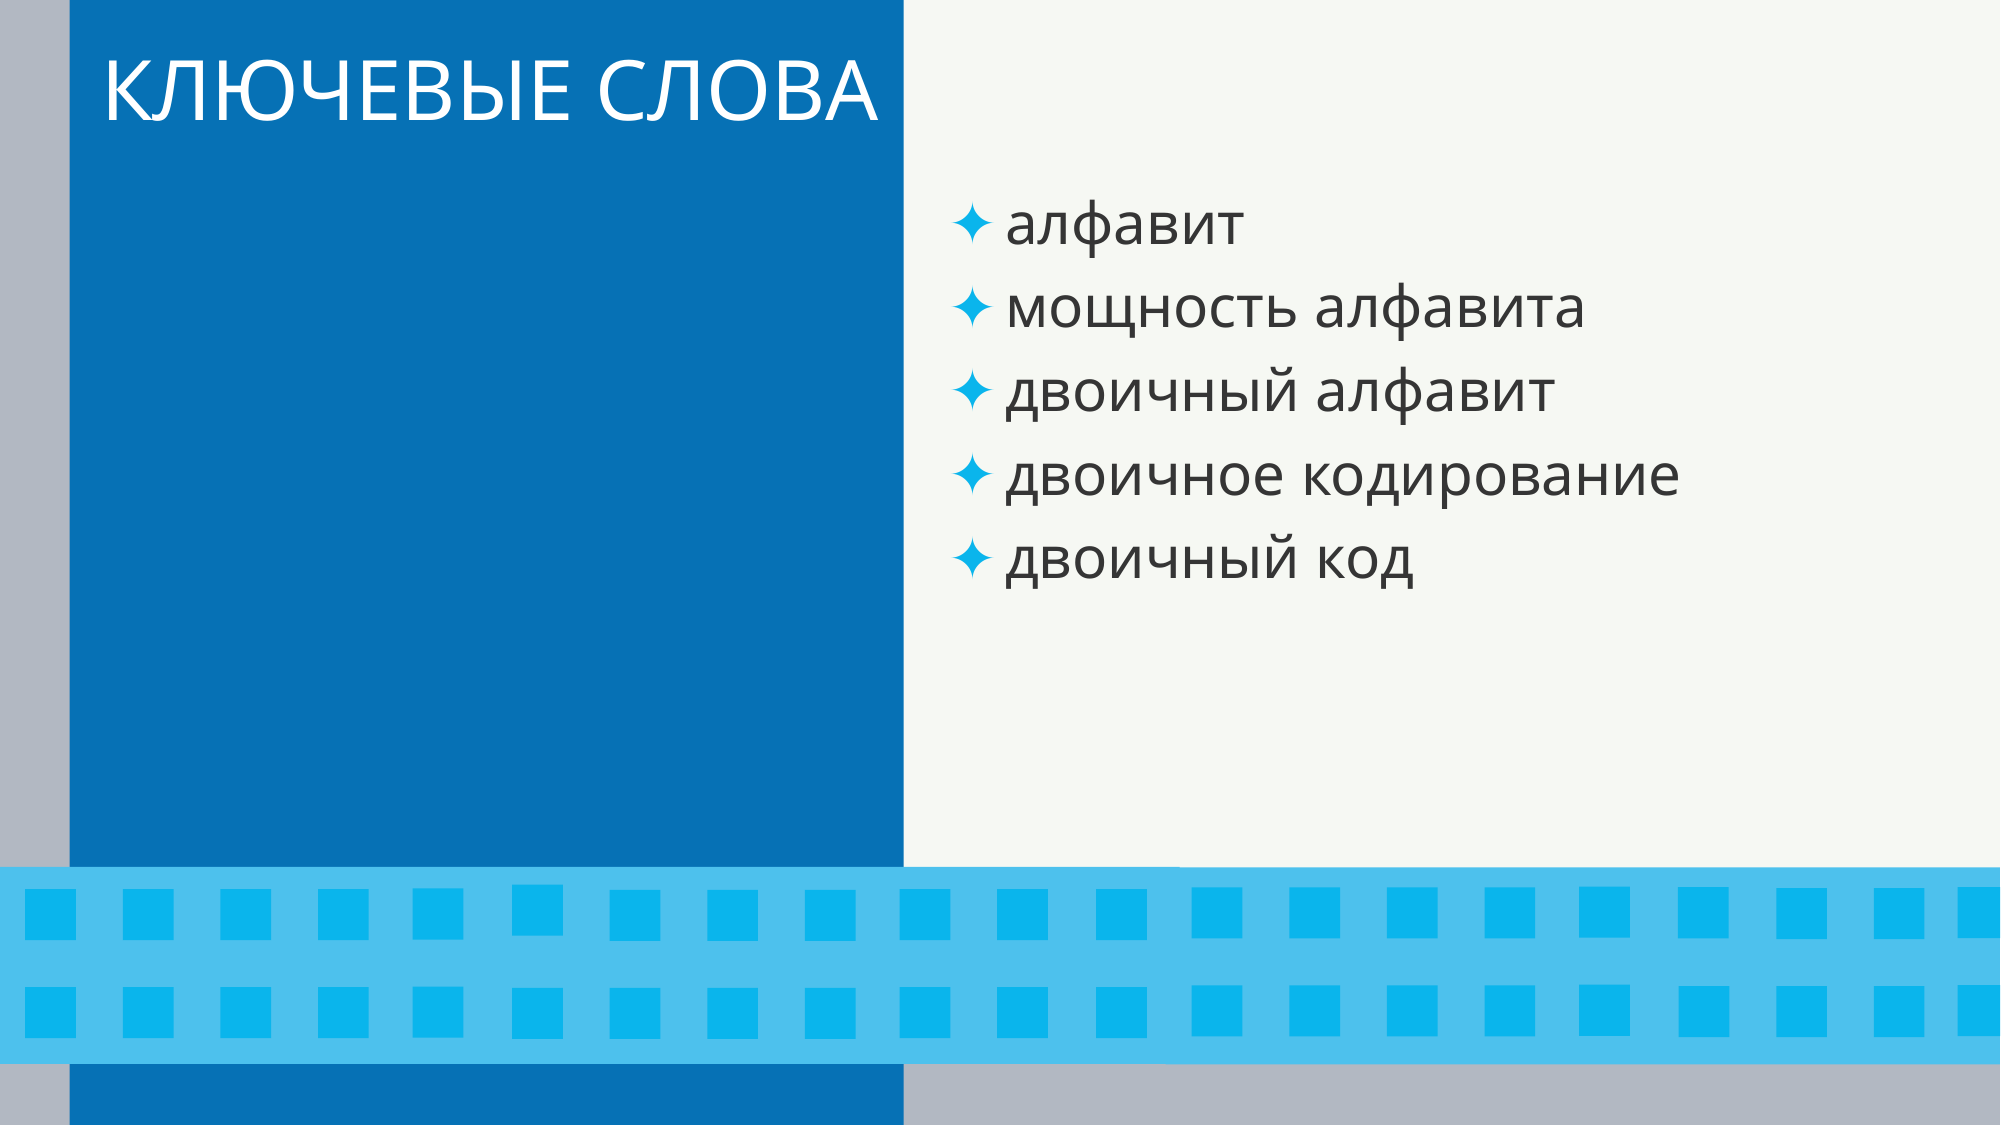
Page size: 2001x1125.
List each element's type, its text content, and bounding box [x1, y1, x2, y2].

subtitle алфавит мощность алфавита двоичный алфавит двоичное кодирование двоичный код [933, 186, 1931, 806]
title КЛЮЧЕВЫЕ СЛОВА [86, 0, 904, 147]
